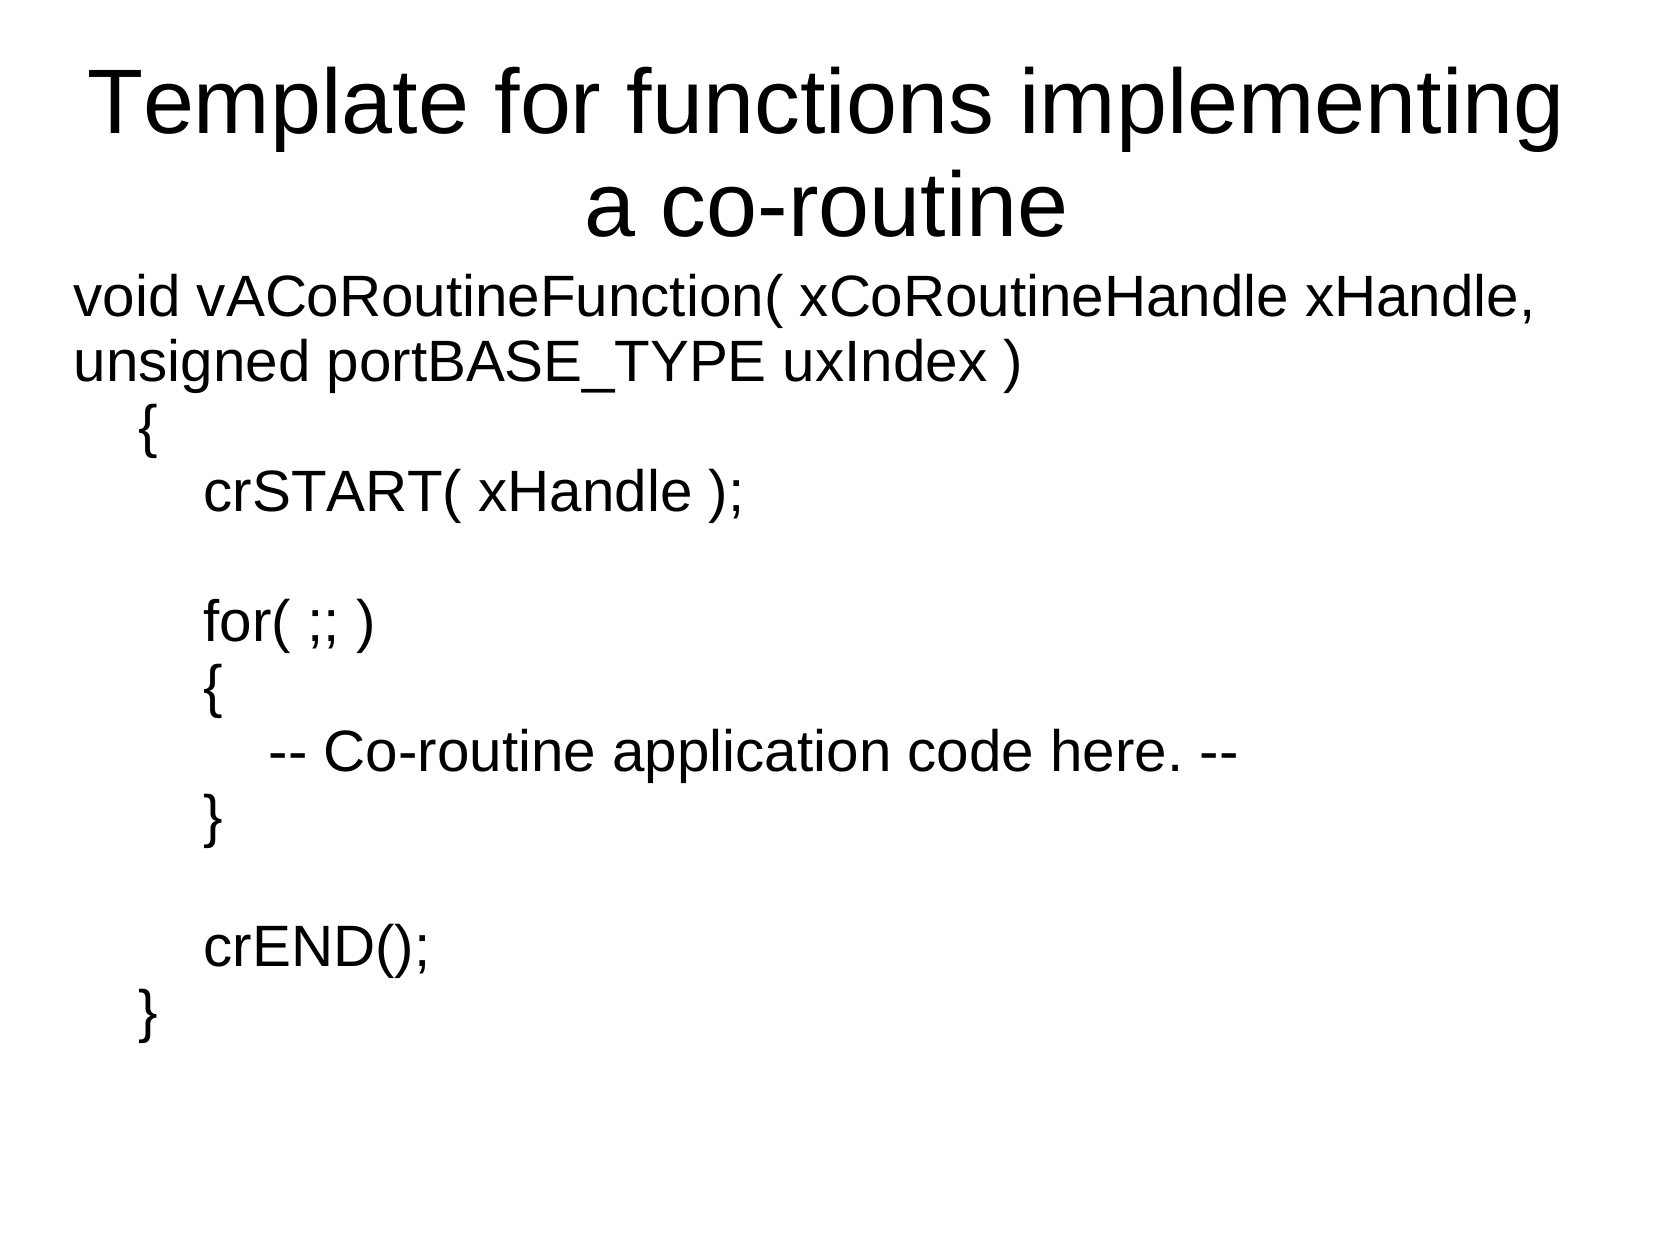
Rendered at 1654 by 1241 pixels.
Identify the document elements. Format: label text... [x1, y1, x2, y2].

title Template for functions implementing a co-routine [82, 49, 1571, 256]
text_box void vACoRoutineFunction( xCoRoutineHandle xHandle, unsigned portBASE_TYPE uxIndex ) { crSTART( xHandle ); for( ;; ) { -- Co-routine application code here. -- } crEND(); } [59, 256, 1625, 1052]
